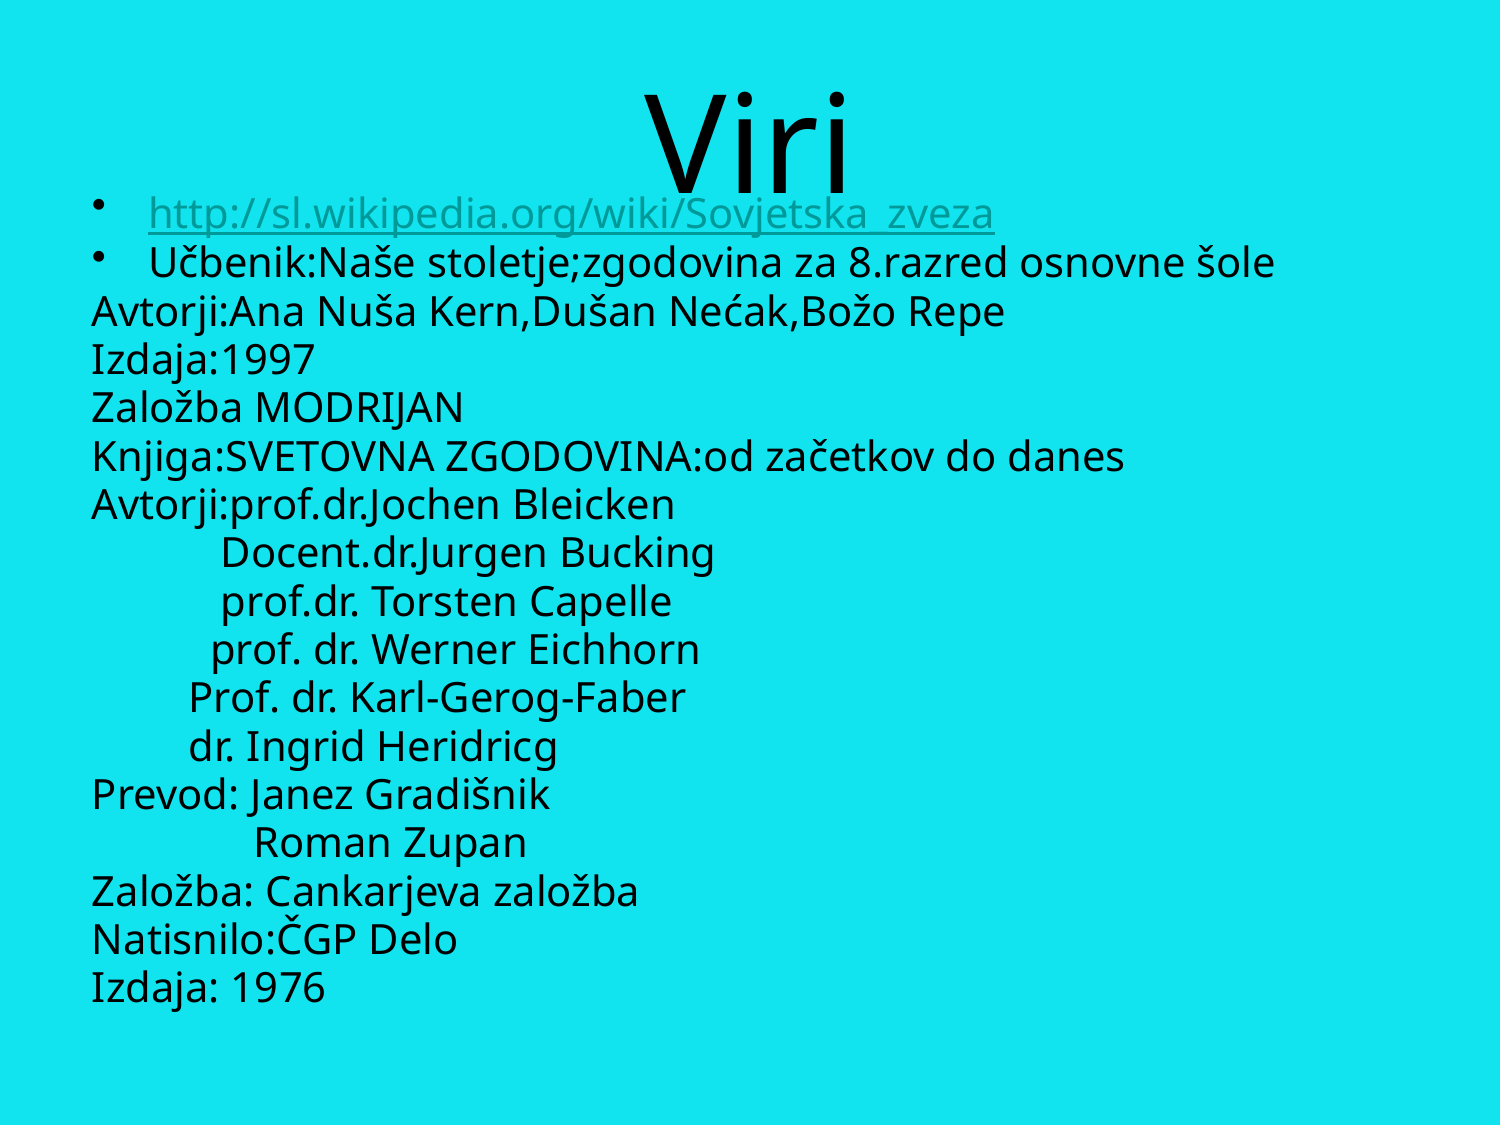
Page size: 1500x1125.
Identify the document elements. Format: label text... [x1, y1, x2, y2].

list http://sl.wikipedia.org/wiki/Sovjetska_zveza Učbenik:Naše stoletje;zgodovina za 8.razred osnovne šole Avtorji:Ana Nuša Kern,Dušan Nećak,Božo Repe Izdaja:1997 Založba MODRIJAN Knjiga:SVETOVNA ZGODOVINA:od začetkov do danes Avtorji:prof.dr.Jochen Bleicken Docent.dr.Jurgen Bucking prof.dr. Torsten Capelle prof. dr. Werner Eichhorn Prof. dr. Karl-Gerog-Faber dr. Ingrid Heridricg Prevod: Janez Gradišnik Roman Zupan Založba: Cankarjeva založba Natisnilo:ČGP Delo Izdaja: 1976 [76, 184, 1427, 927]
title Viri [75, 45, 1425, 233]
